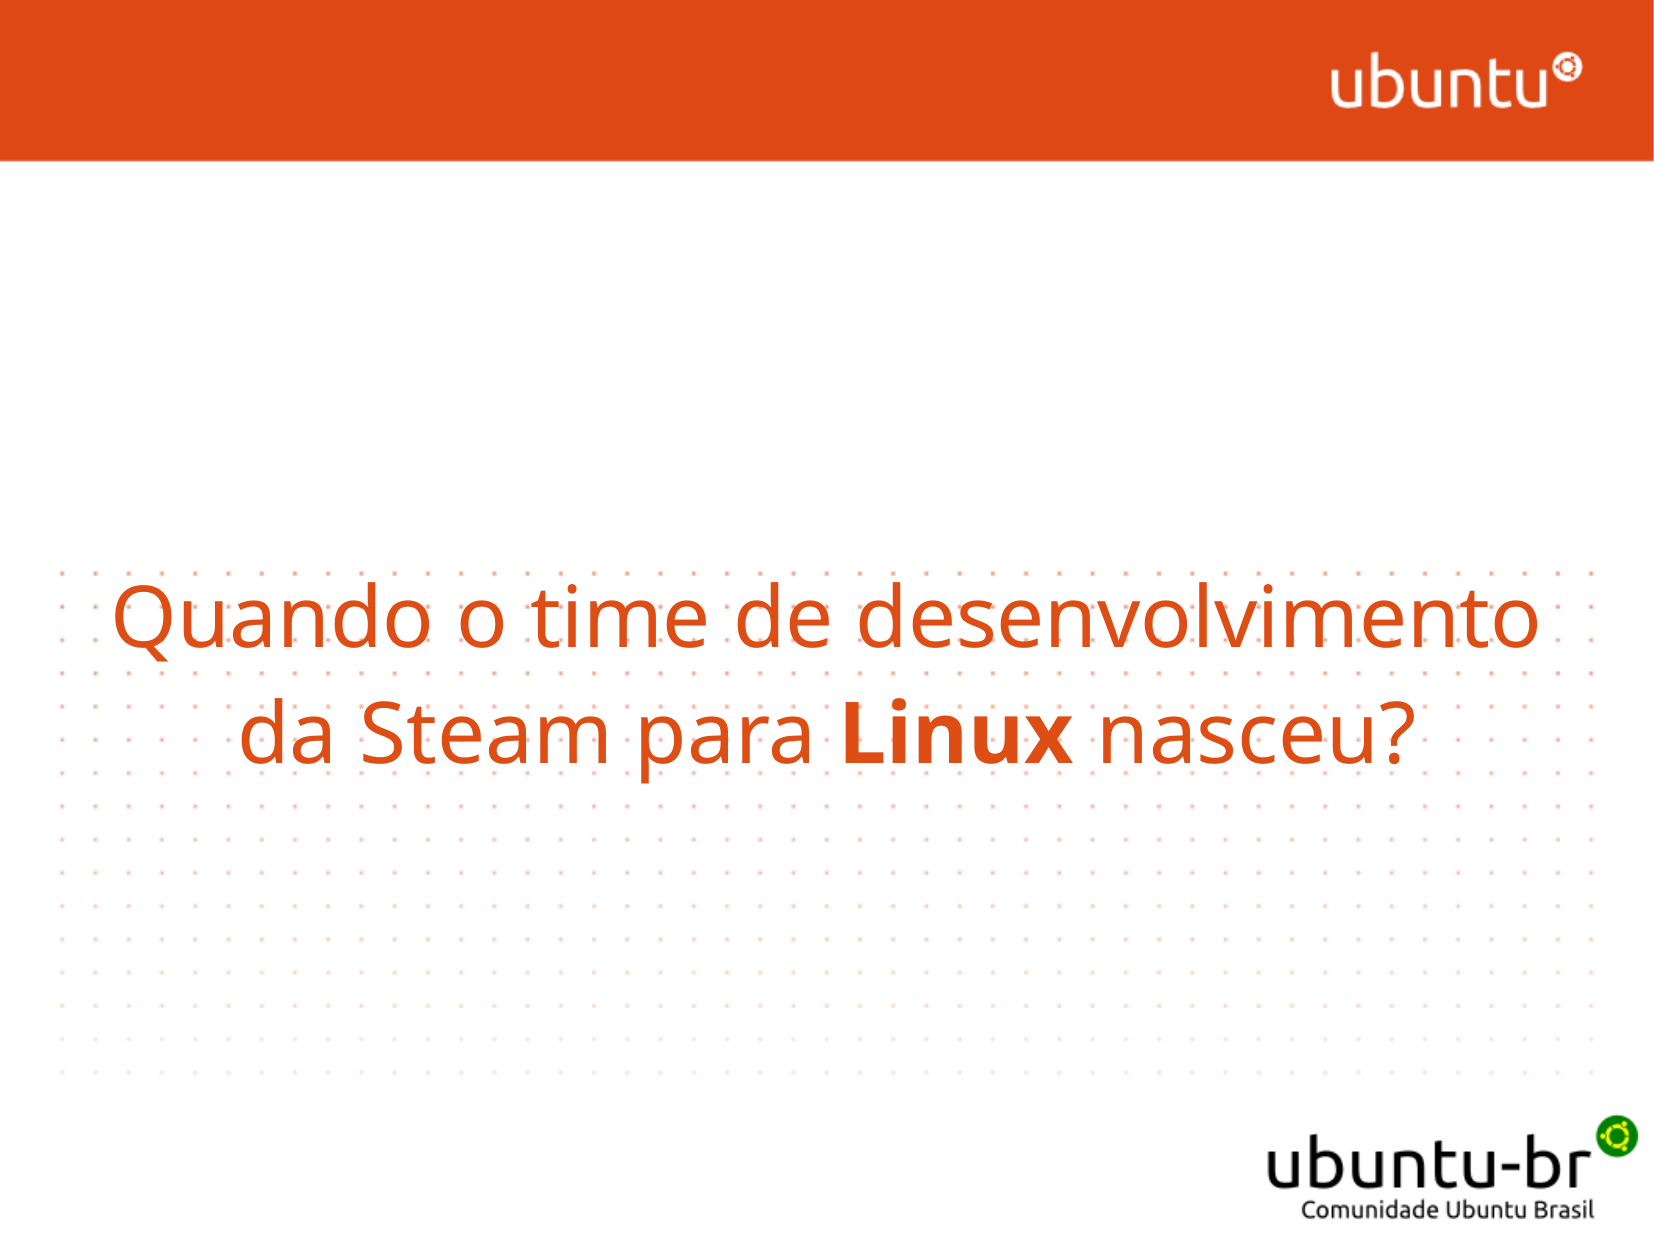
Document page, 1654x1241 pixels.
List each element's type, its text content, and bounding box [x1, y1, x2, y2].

picture [0, 0, 1654, 1241]
list Quando o time de desenvolvimento da Steam para Linux nasceu? [99, 555, 1555, 898]
